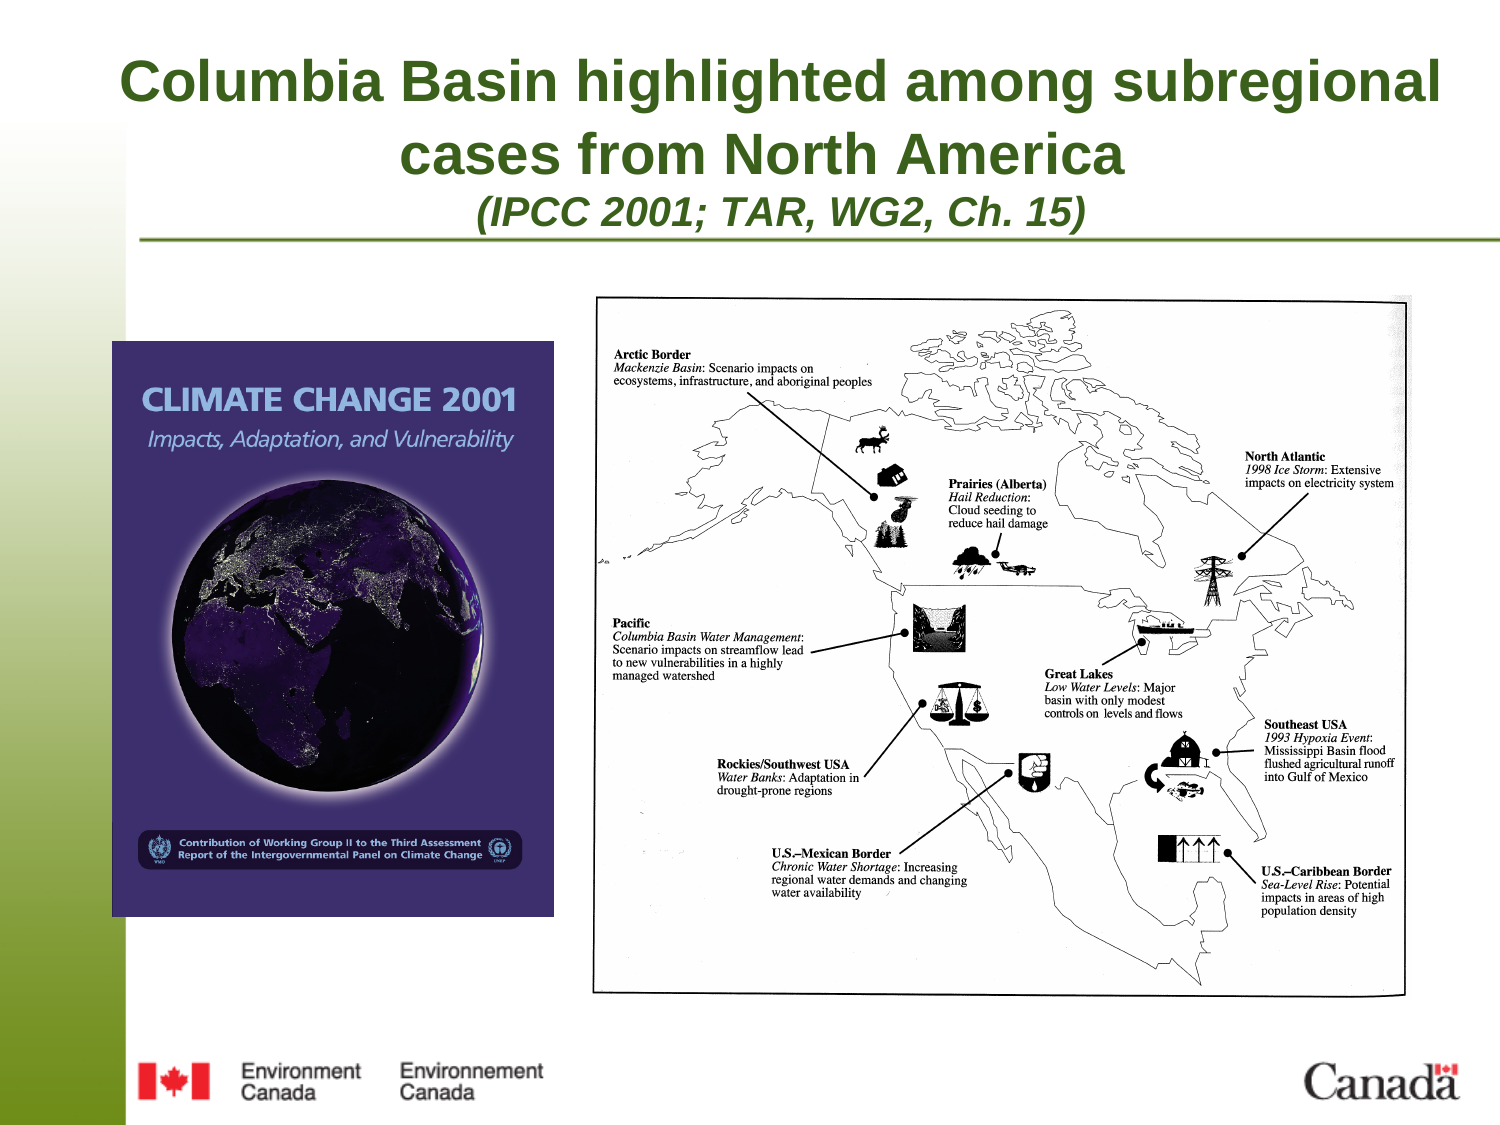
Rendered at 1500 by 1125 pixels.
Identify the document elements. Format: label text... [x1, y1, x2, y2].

title Columbia Basin highlighted among subregional cases from North America (IPCC 2001; TAR, WG2, Ch. 15) [100, 30, 1463, 254]
picture [0, 0, 1500, 1125]
